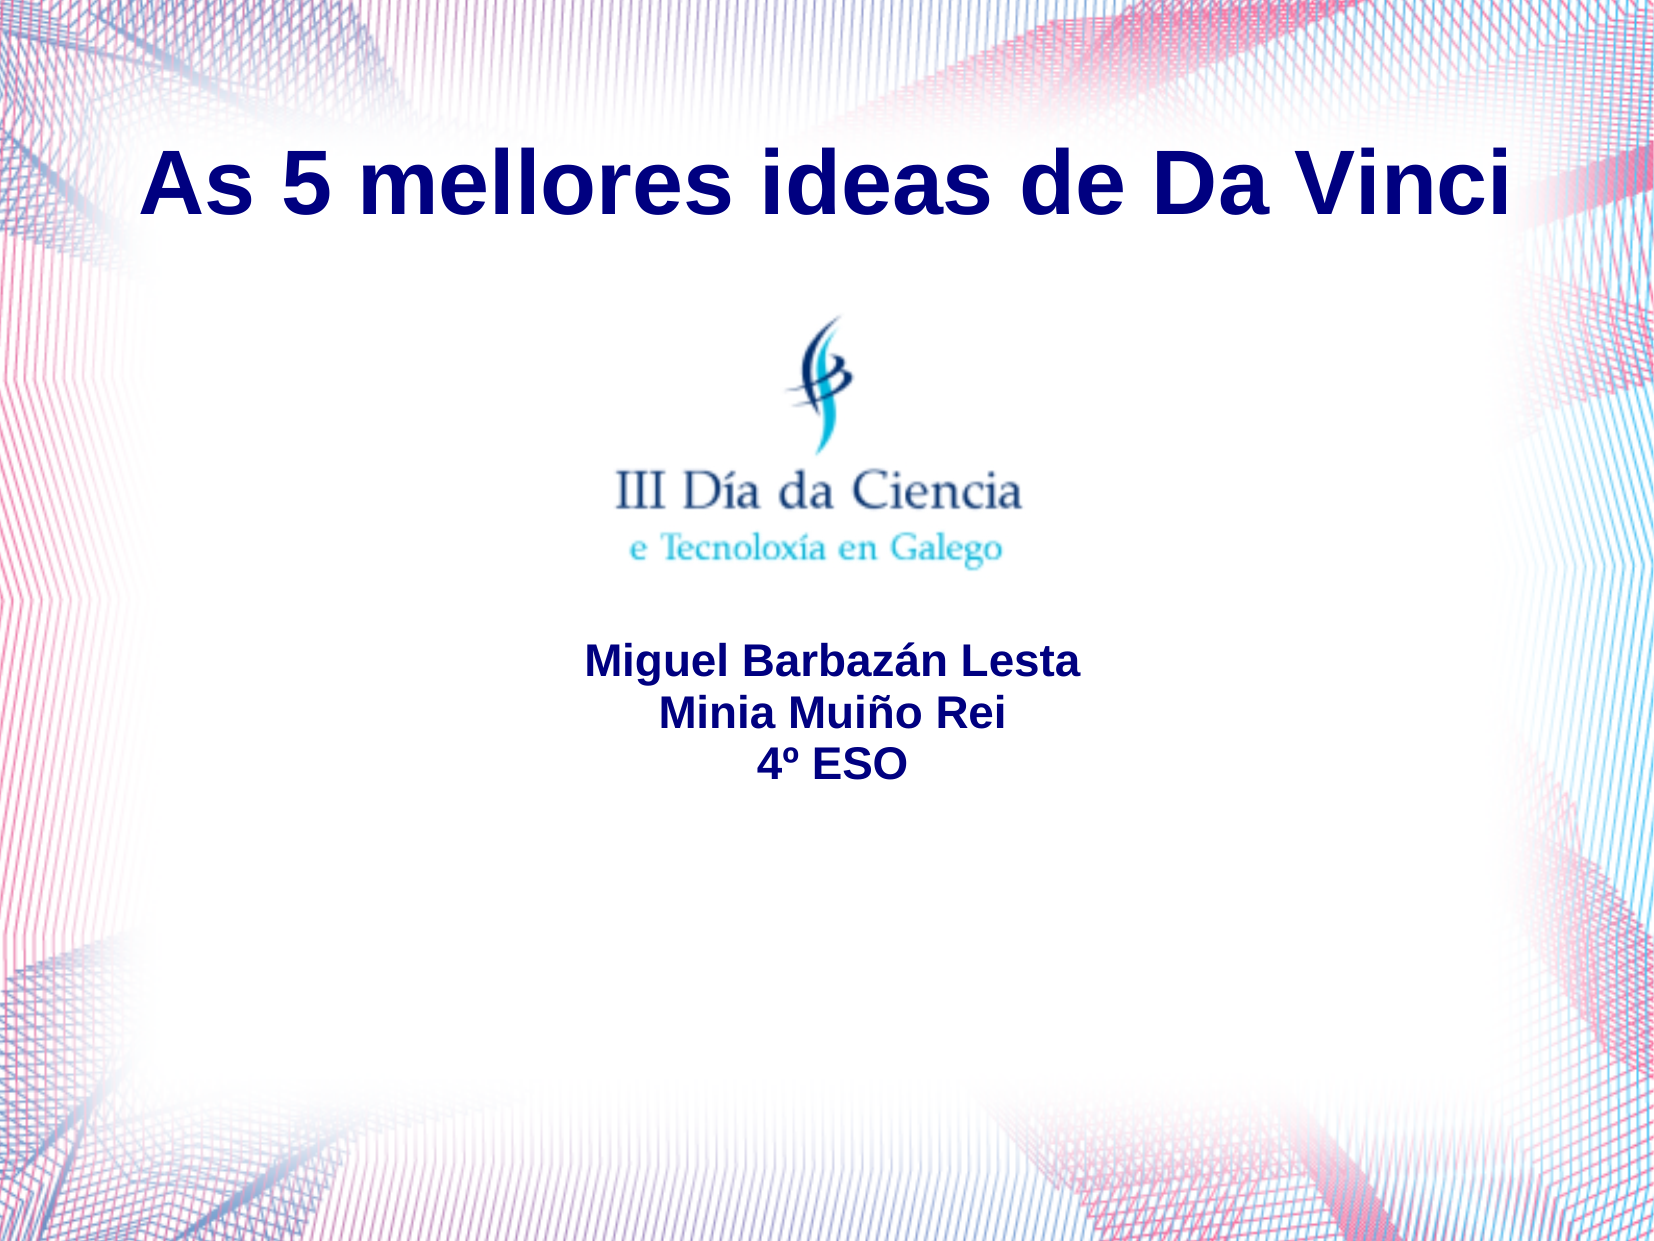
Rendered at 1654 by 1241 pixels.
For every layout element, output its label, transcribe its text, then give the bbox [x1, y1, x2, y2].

title As 5 mellores ideas de Da Vinci [82, 78, 1571, 287]
picture [0, 0, 1654, 1241]
subtitle Miguel Barbazán Lesta Minia Muiño Rei 4º ESO [442, 603, 1223, 821]
